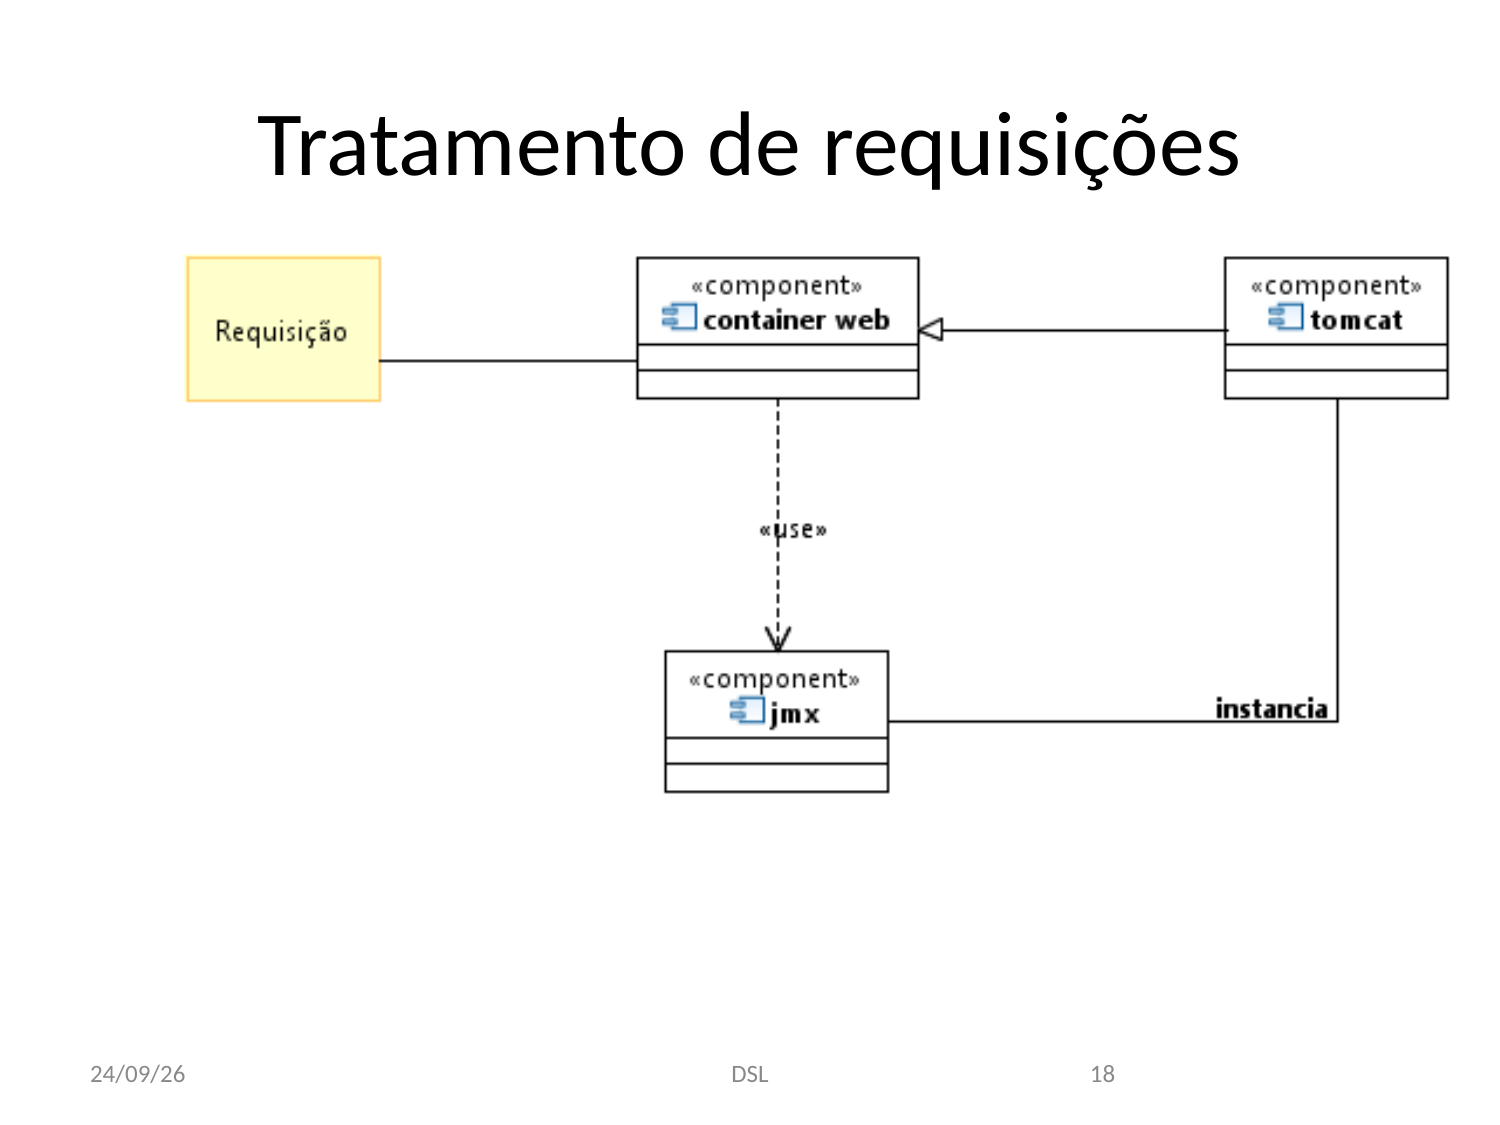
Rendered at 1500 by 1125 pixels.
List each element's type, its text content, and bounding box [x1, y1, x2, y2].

title Tratamento de requisições [75, 45, 1426, 233]
text_box ‹#› [1074, 1042, 1426, 1103]
text_box DSL [512, 1042, 988, 1103]
picture [164, 234, 1500, 885]
text_box 15/12/2009 [75, 1042, 426, 1103]
